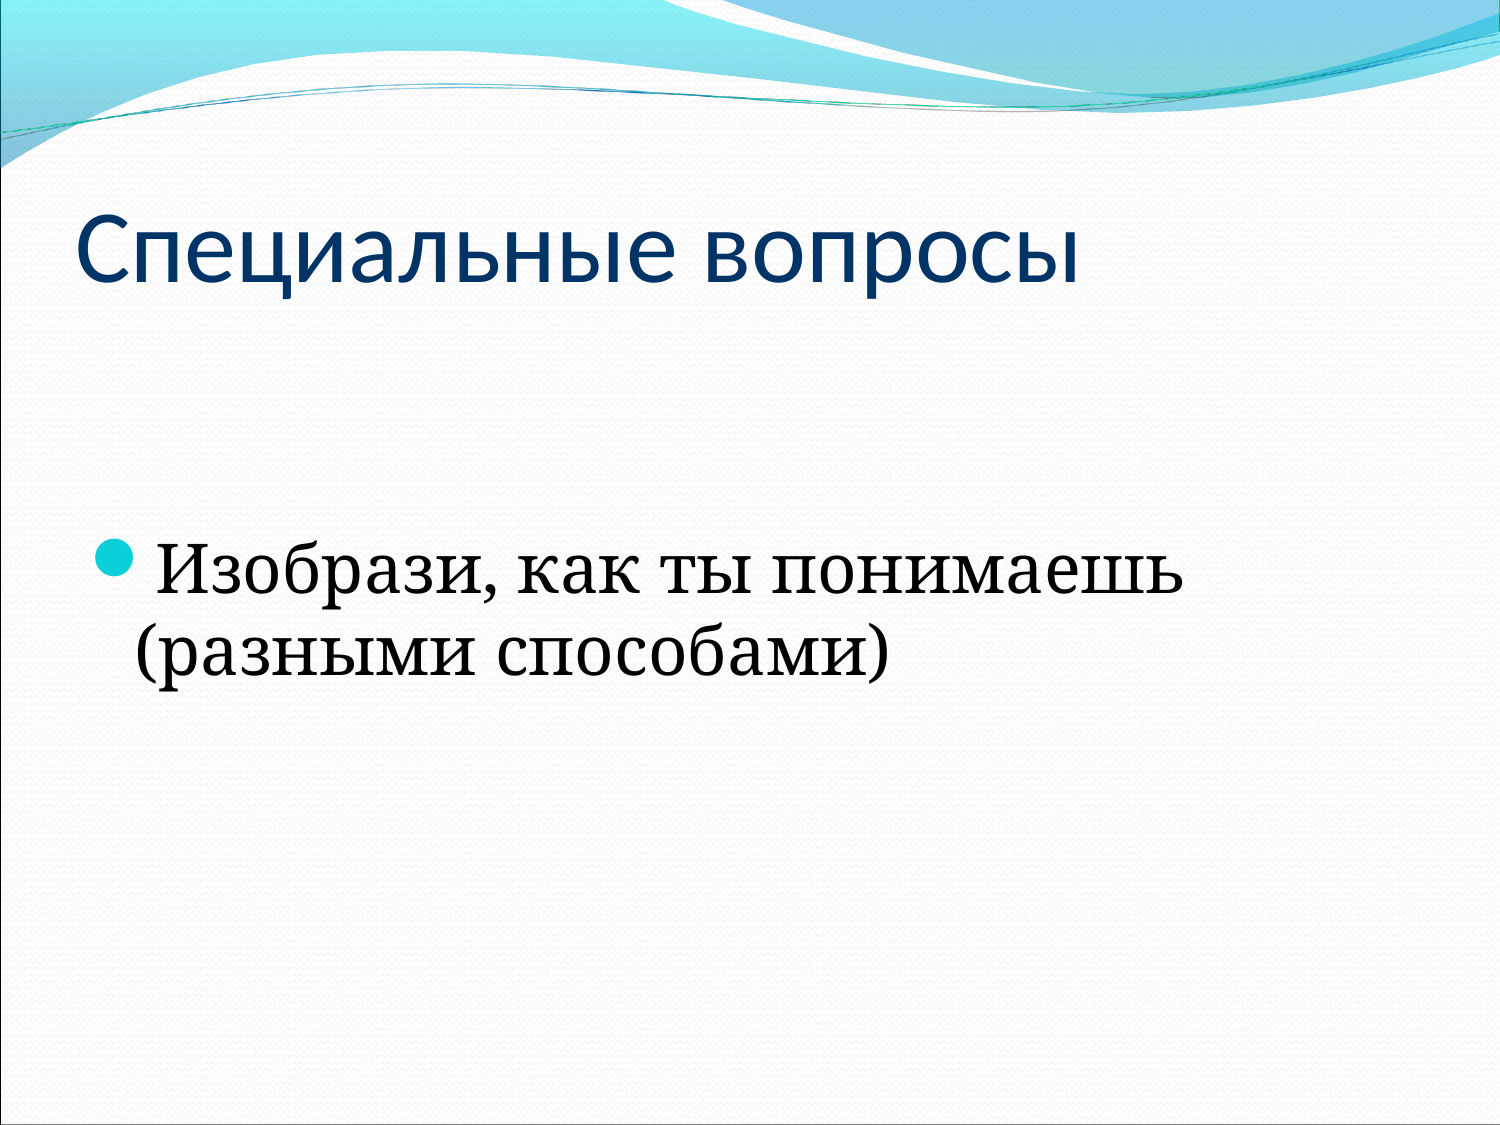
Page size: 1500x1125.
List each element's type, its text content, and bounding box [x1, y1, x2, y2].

title Специальные вопросы [75, 115, 1426, 304]
list Изобрази, как ты понимаешь (разными способами) [75, 317, 1426, 1038]
picture [0, 0, 1500, 1125]
